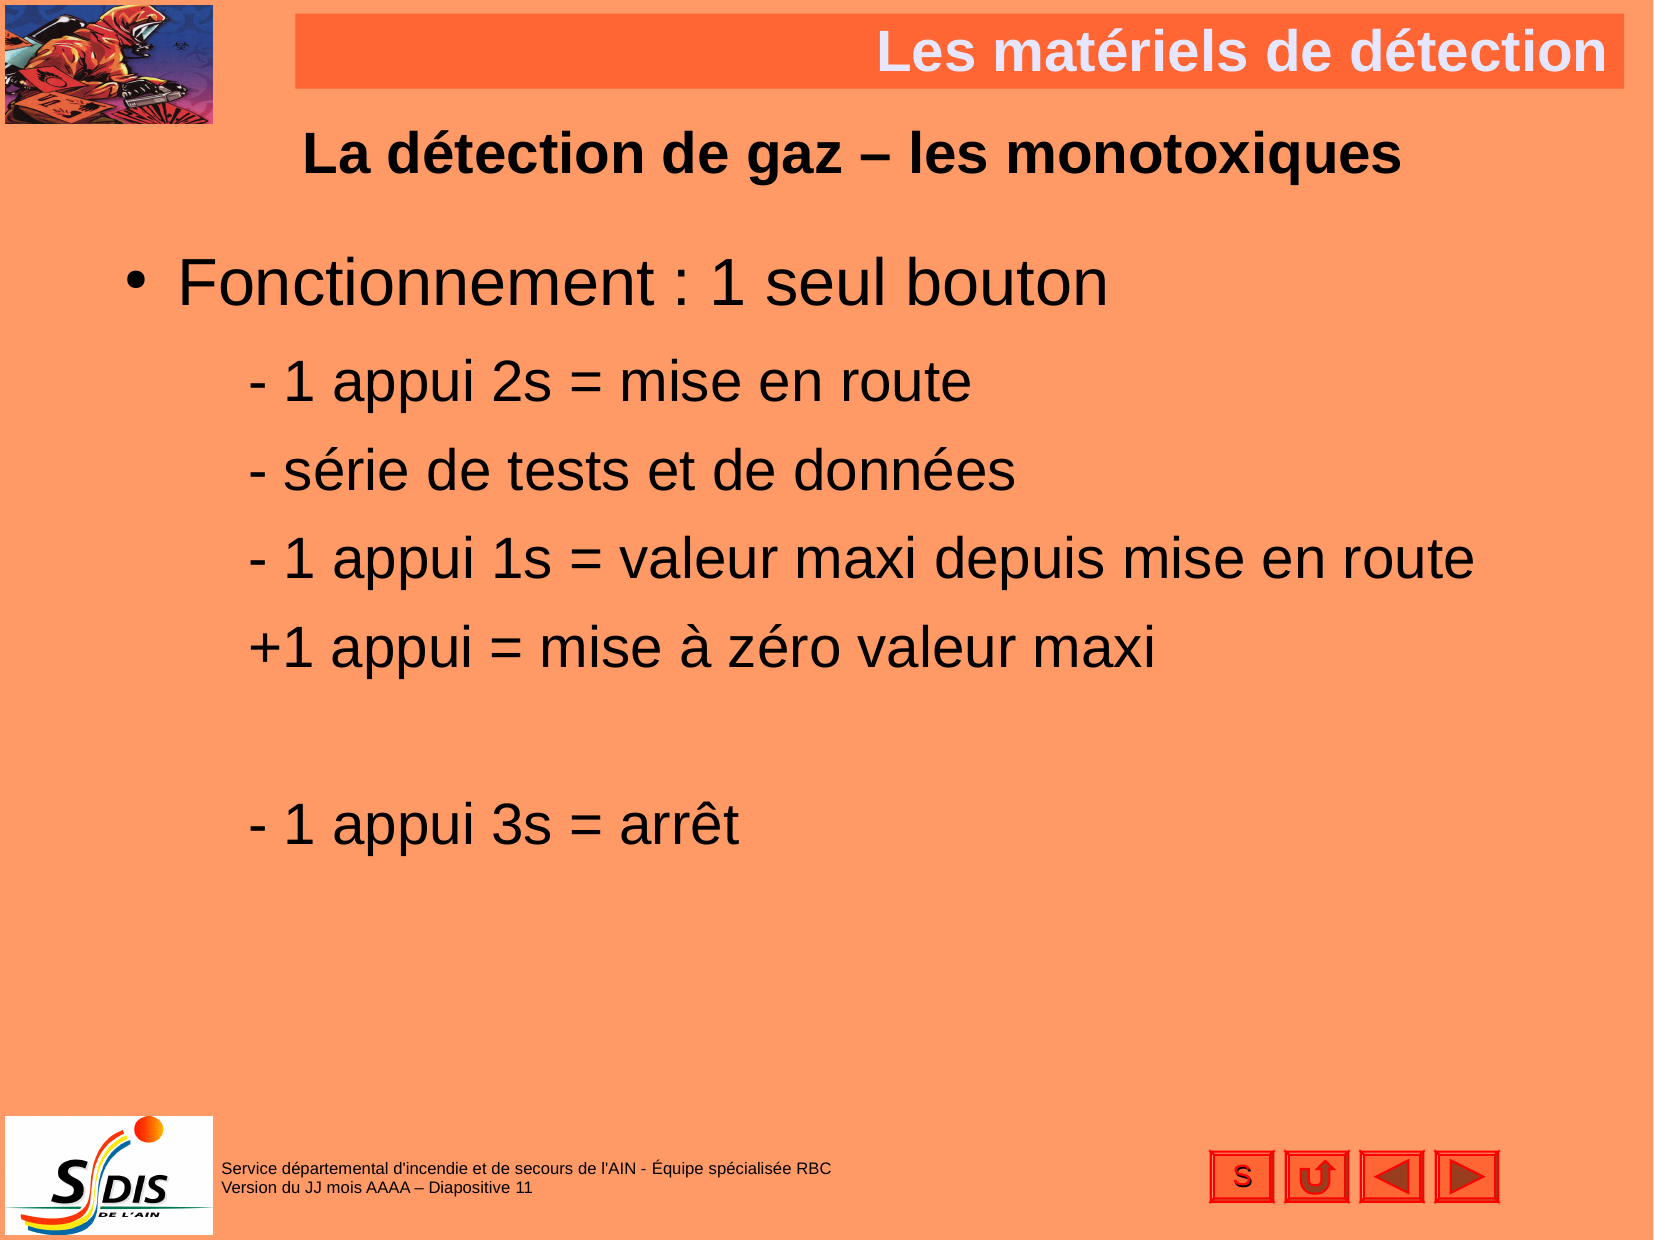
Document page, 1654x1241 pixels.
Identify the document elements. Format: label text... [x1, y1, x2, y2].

picture [5, 1116, 213, 1235]
list Fonctionnement : 1 seul bouton - 1 appui 2s = mise en route - série de tests et de données - 1 appui 1s = valeur maxi depuis mise en route +1 appui = mise à zéro valeur maxi - 1 appui 3s = arrêt [106, 244, 1595, 1063]
picture [5, 5, 213, 124]
text_box Les matériels de détection [295, 13, 1625, 89]
text_box La détection de gaz – les monotoxiques [287, 112, 1420, 193]
